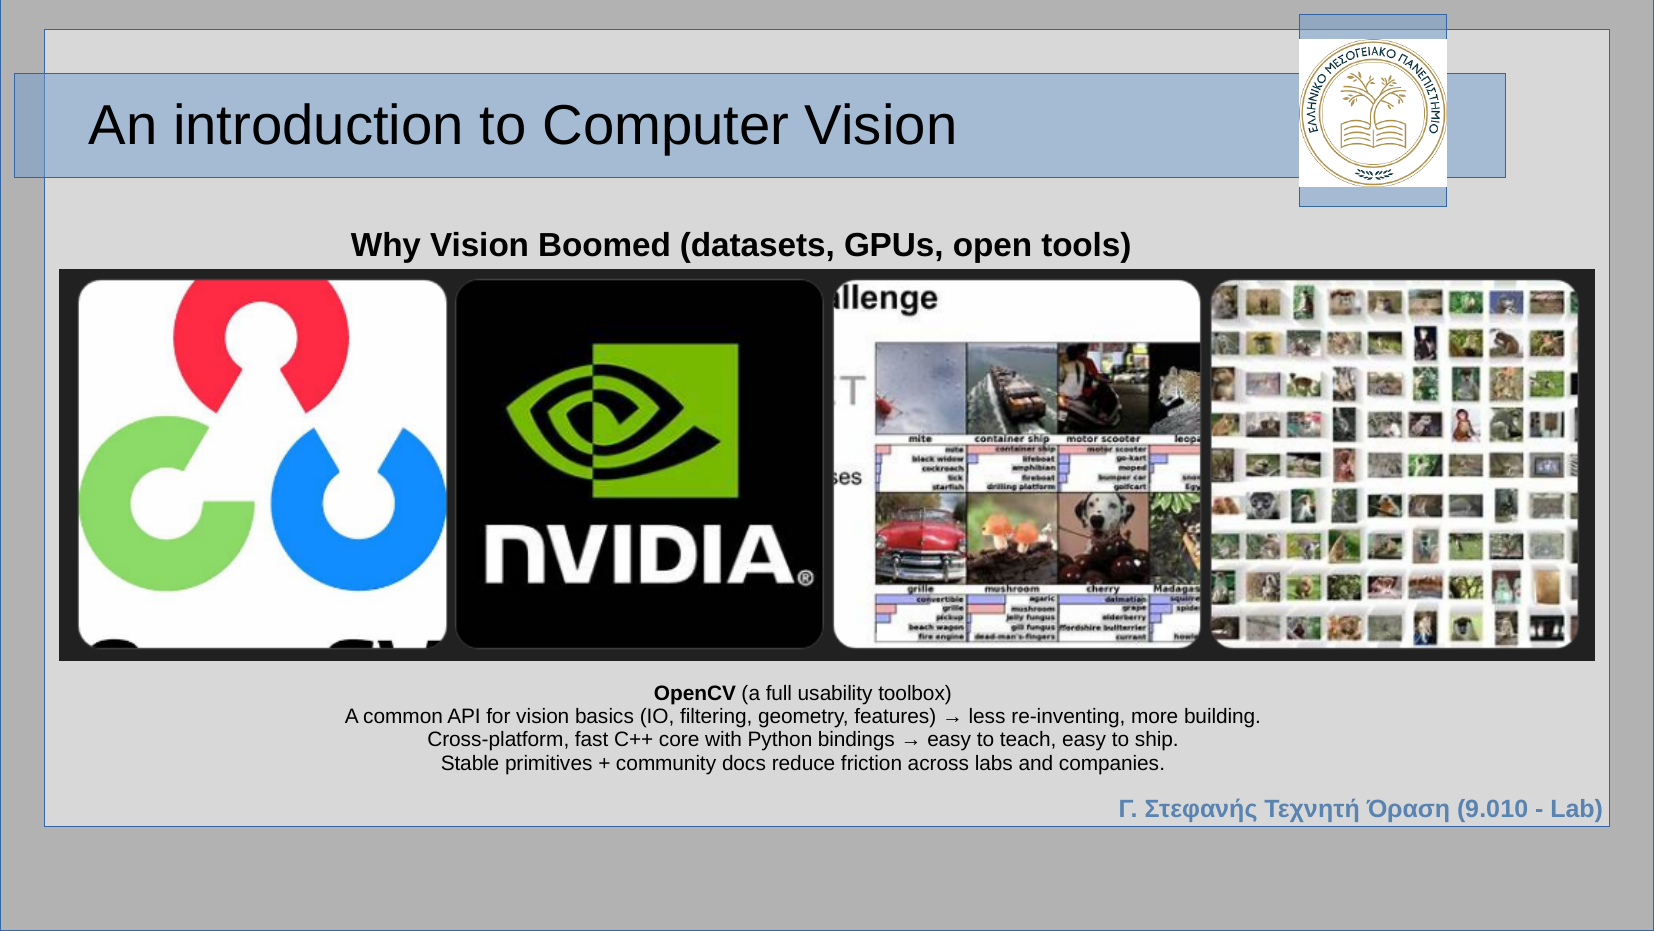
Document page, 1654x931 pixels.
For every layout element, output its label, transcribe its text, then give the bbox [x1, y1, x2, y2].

text_box Γ. Στεφανής Τεχνητή Όραση (9.010 - Lab) [1092, 772, 1630, 844]
picture [1299, 39, 1447, 187]
text_box OpenCV (a full usability toolbox) A common API for vision basics (IO, filtering, geometry, features) → less re-inventing, more building. Cross-platform, fast C++ core with Python bindings → easy to teach, easy to ship. Stable primitives + community docs reduce friction across labs and companies. [70, 661, 1536, 782]
title An introduction to Computer Vision [1447, 73, 1506, 178]
title An introduction to Computer Vision [88, 73, 1299, 178]
picture [59, 269, 1595, 661]
text_box Why Vision Boomed (datasets, GPUs, open tools) [66, 200, 1418, 269]
